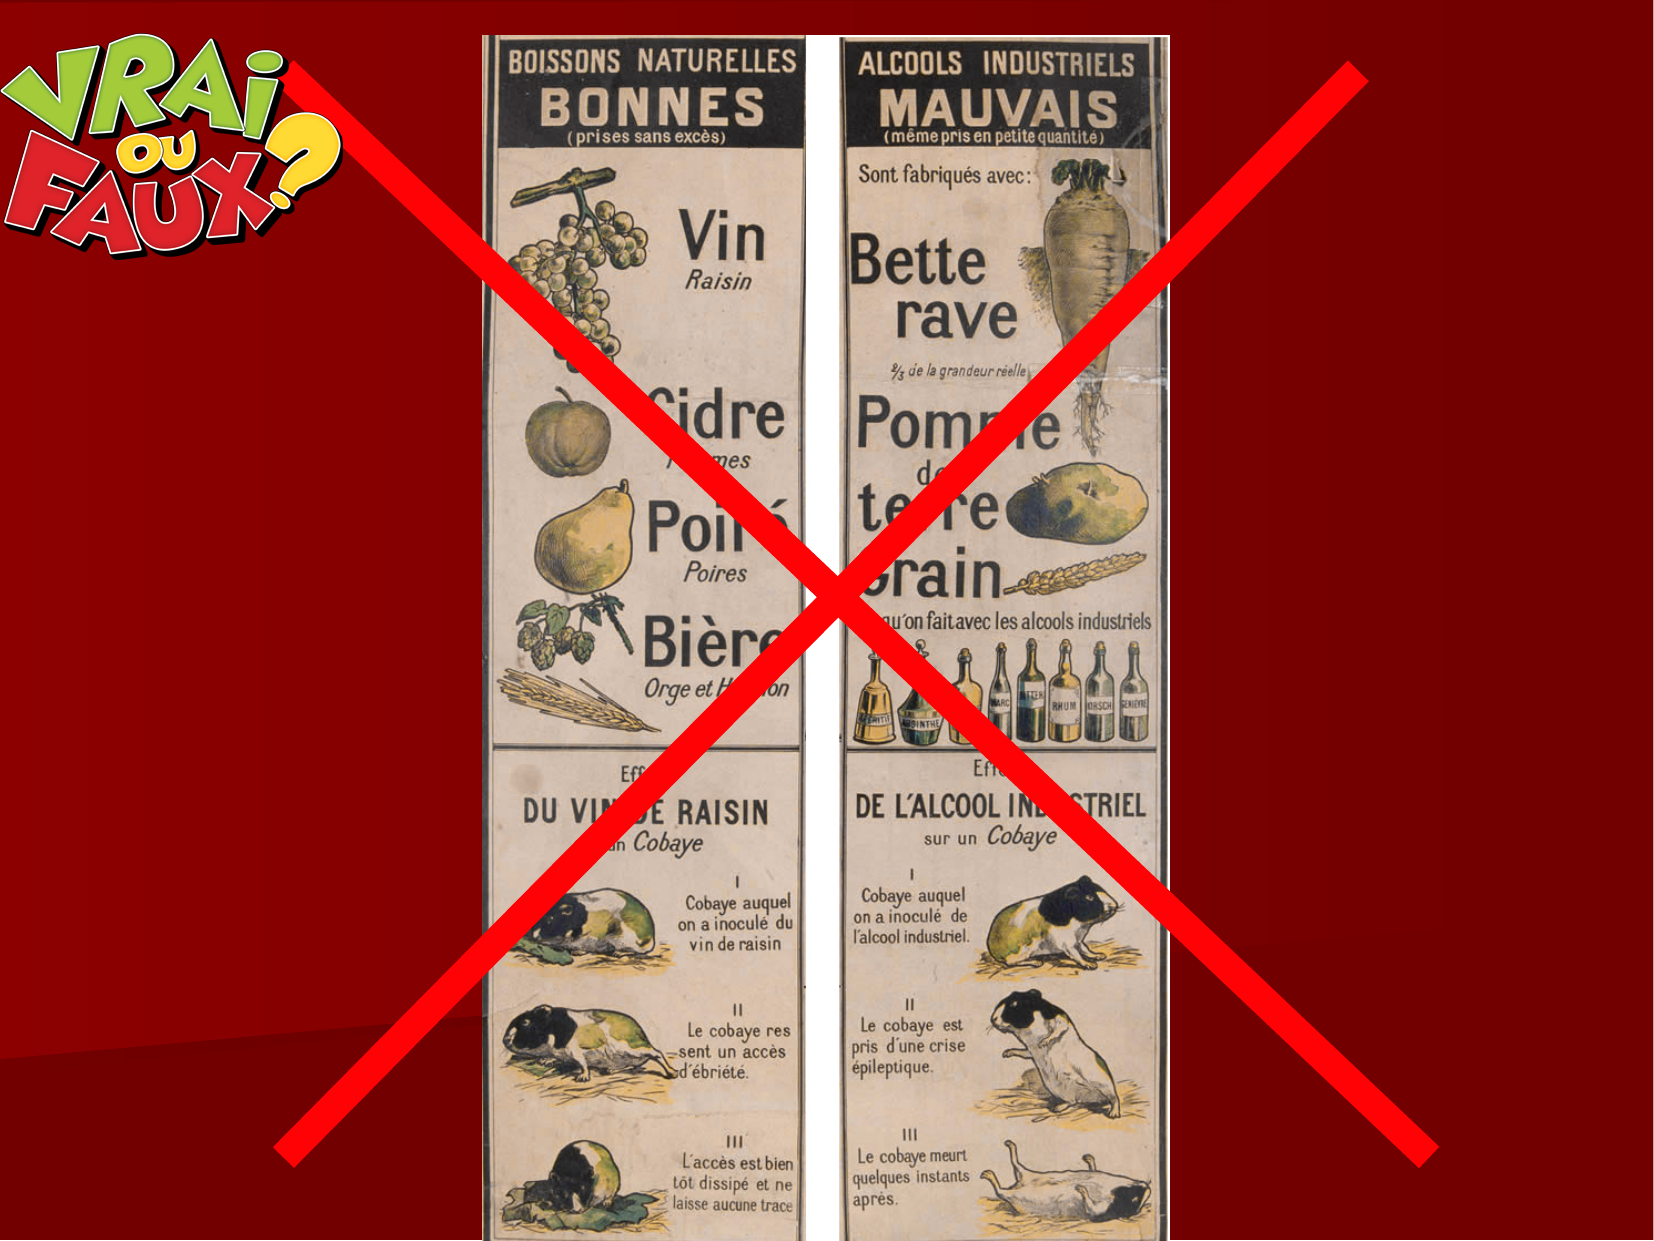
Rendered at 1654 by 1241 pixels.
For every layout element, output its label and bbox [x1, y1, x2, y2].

picture [482, 281, 816, 934]
picture [482, 35, 1170, 575]
picture [860, 284, 1170, 890]
picture [482, 619, 1170, 1241]
picture [0, 33, 343, 260]
